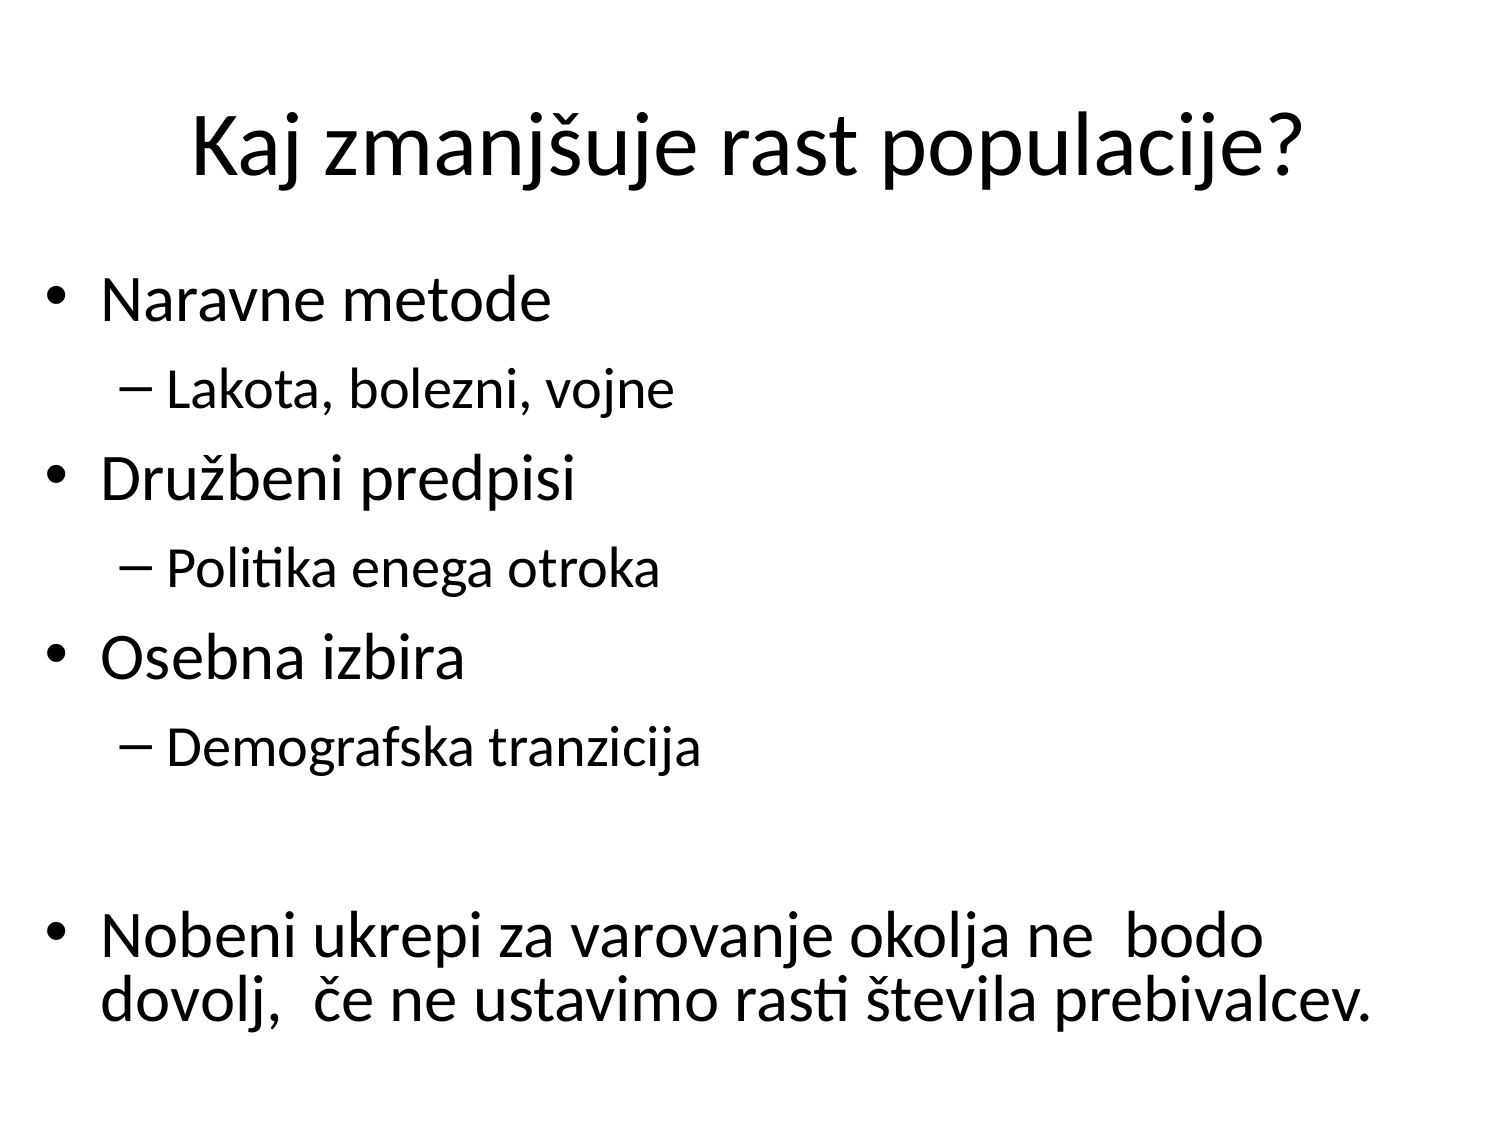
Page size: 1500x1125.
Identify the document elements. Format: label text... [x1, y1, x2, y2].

title Kaj zmanjšuje rast populacije? [75, 45, 1425, 233]
list Naravne metode Lakota, bolezni, vojne Družbeni predpisi Politika enega otroka Osebna izbira Demografska tranzicija Nobeni ukrepi za varovanje okolja ne bodo dovolj, če ne ustavimo rasti števila prebivalcev. [29, 262, 1425, 1071]
